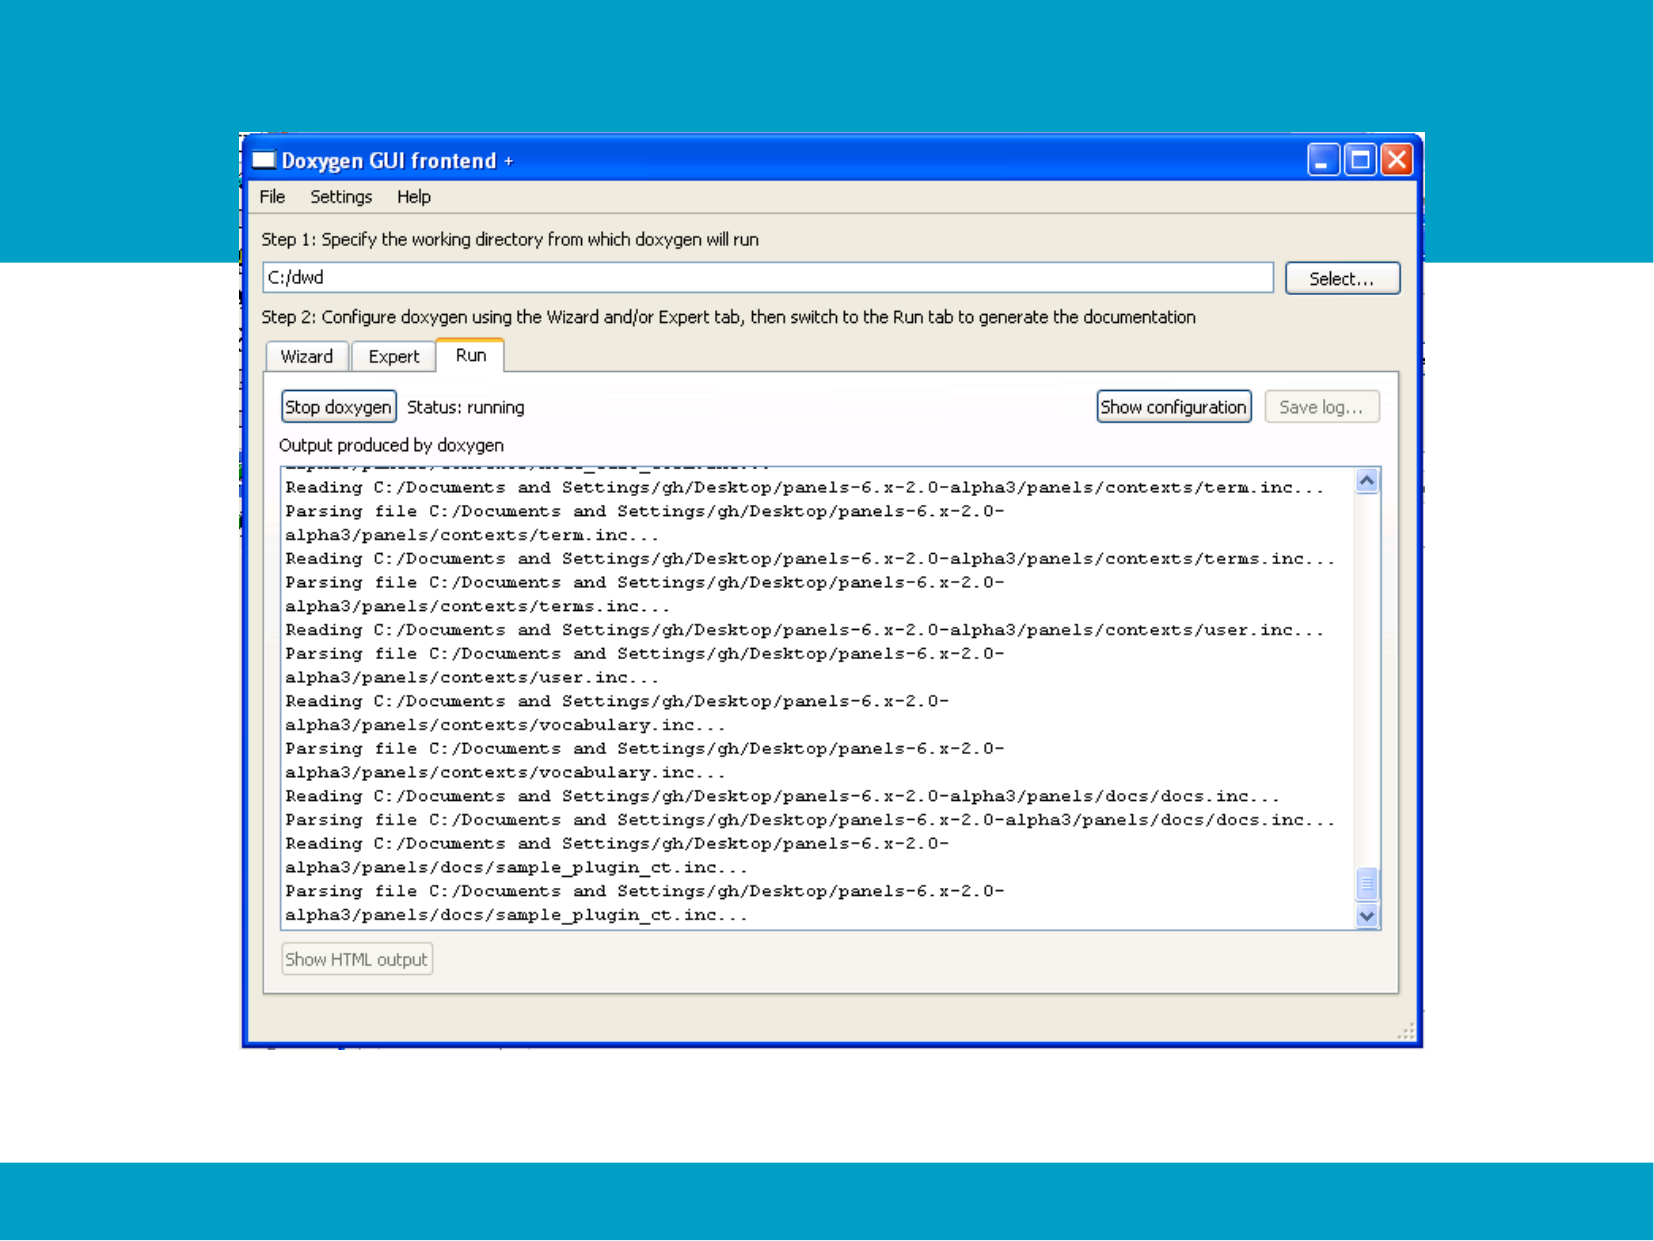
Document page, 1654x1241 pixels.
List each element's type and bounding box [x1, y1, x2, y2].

picture [239, 133, 1426, 1051]
